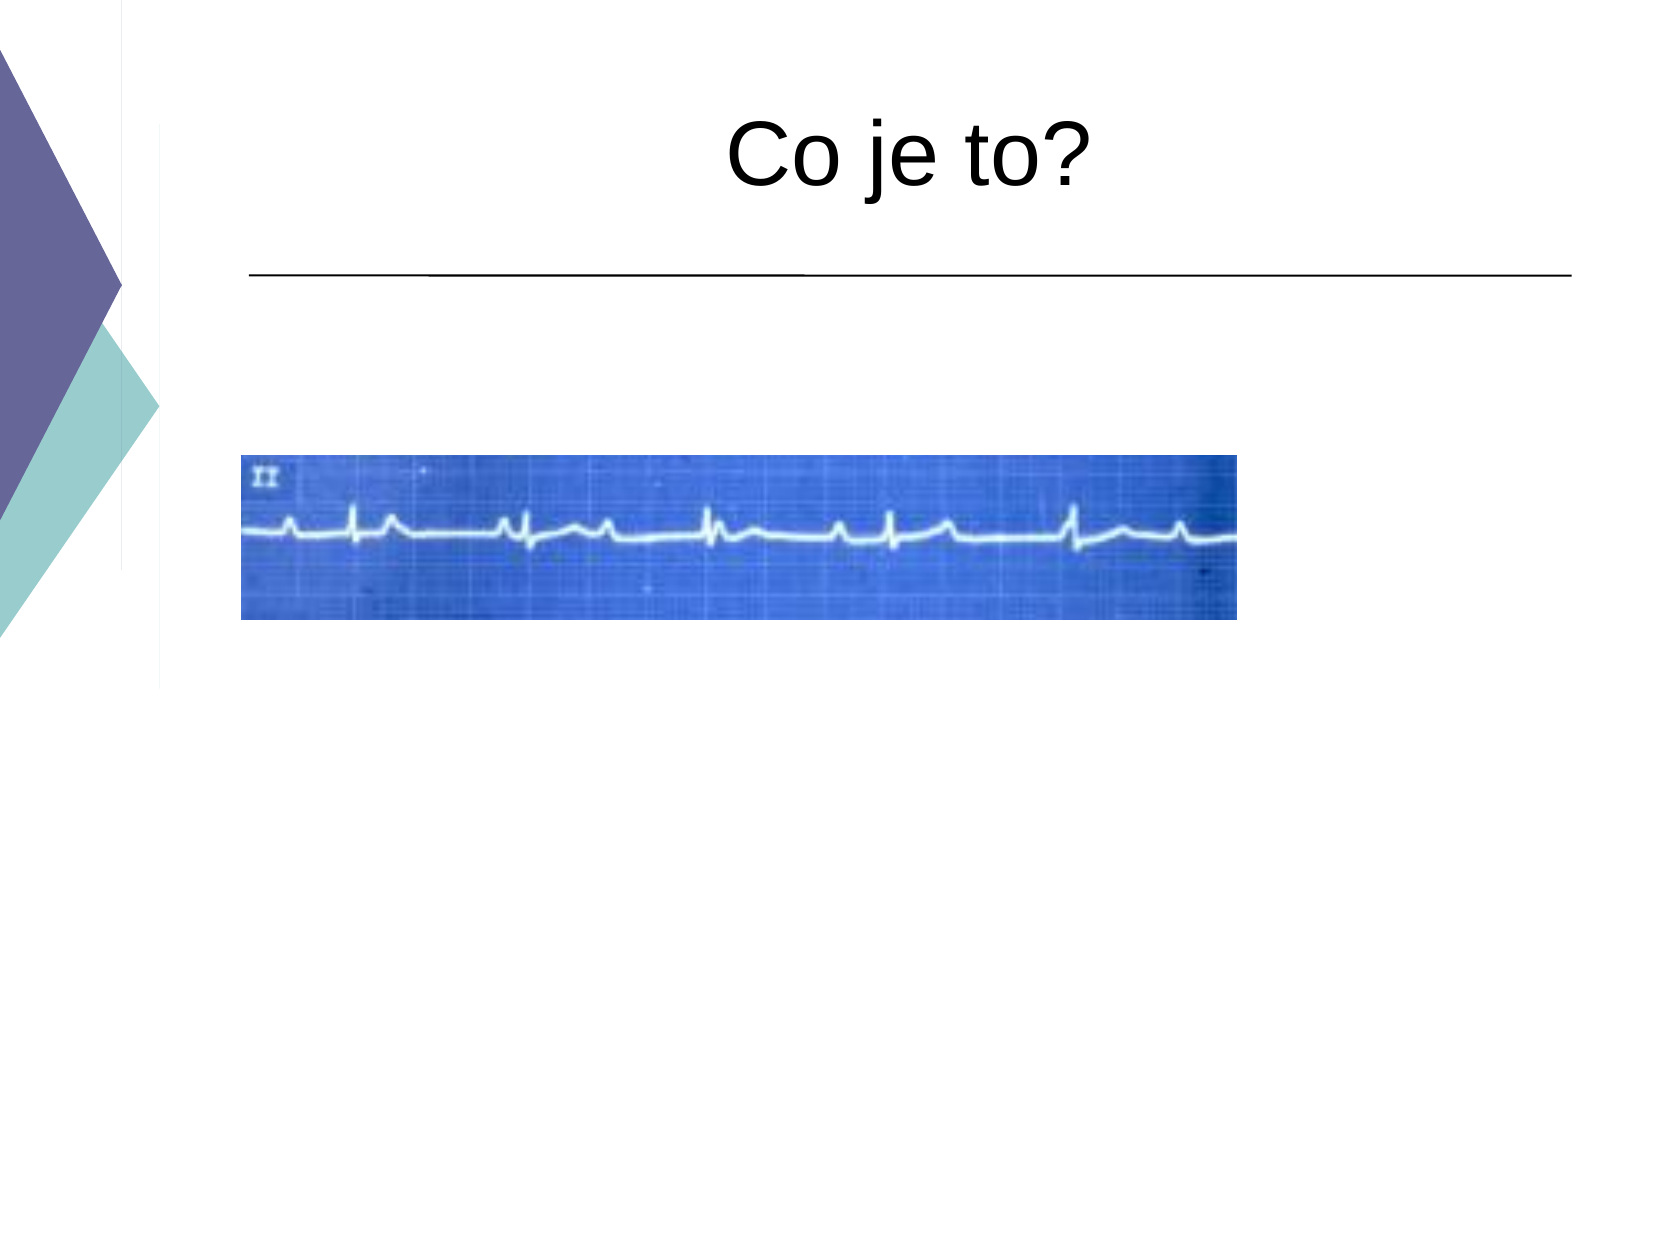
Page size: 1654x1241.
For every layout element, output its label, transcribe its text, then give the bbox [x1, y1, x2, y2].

picture [241, 455, 1237, 620]
title Co je to? [247, 45, 1570, 261]
